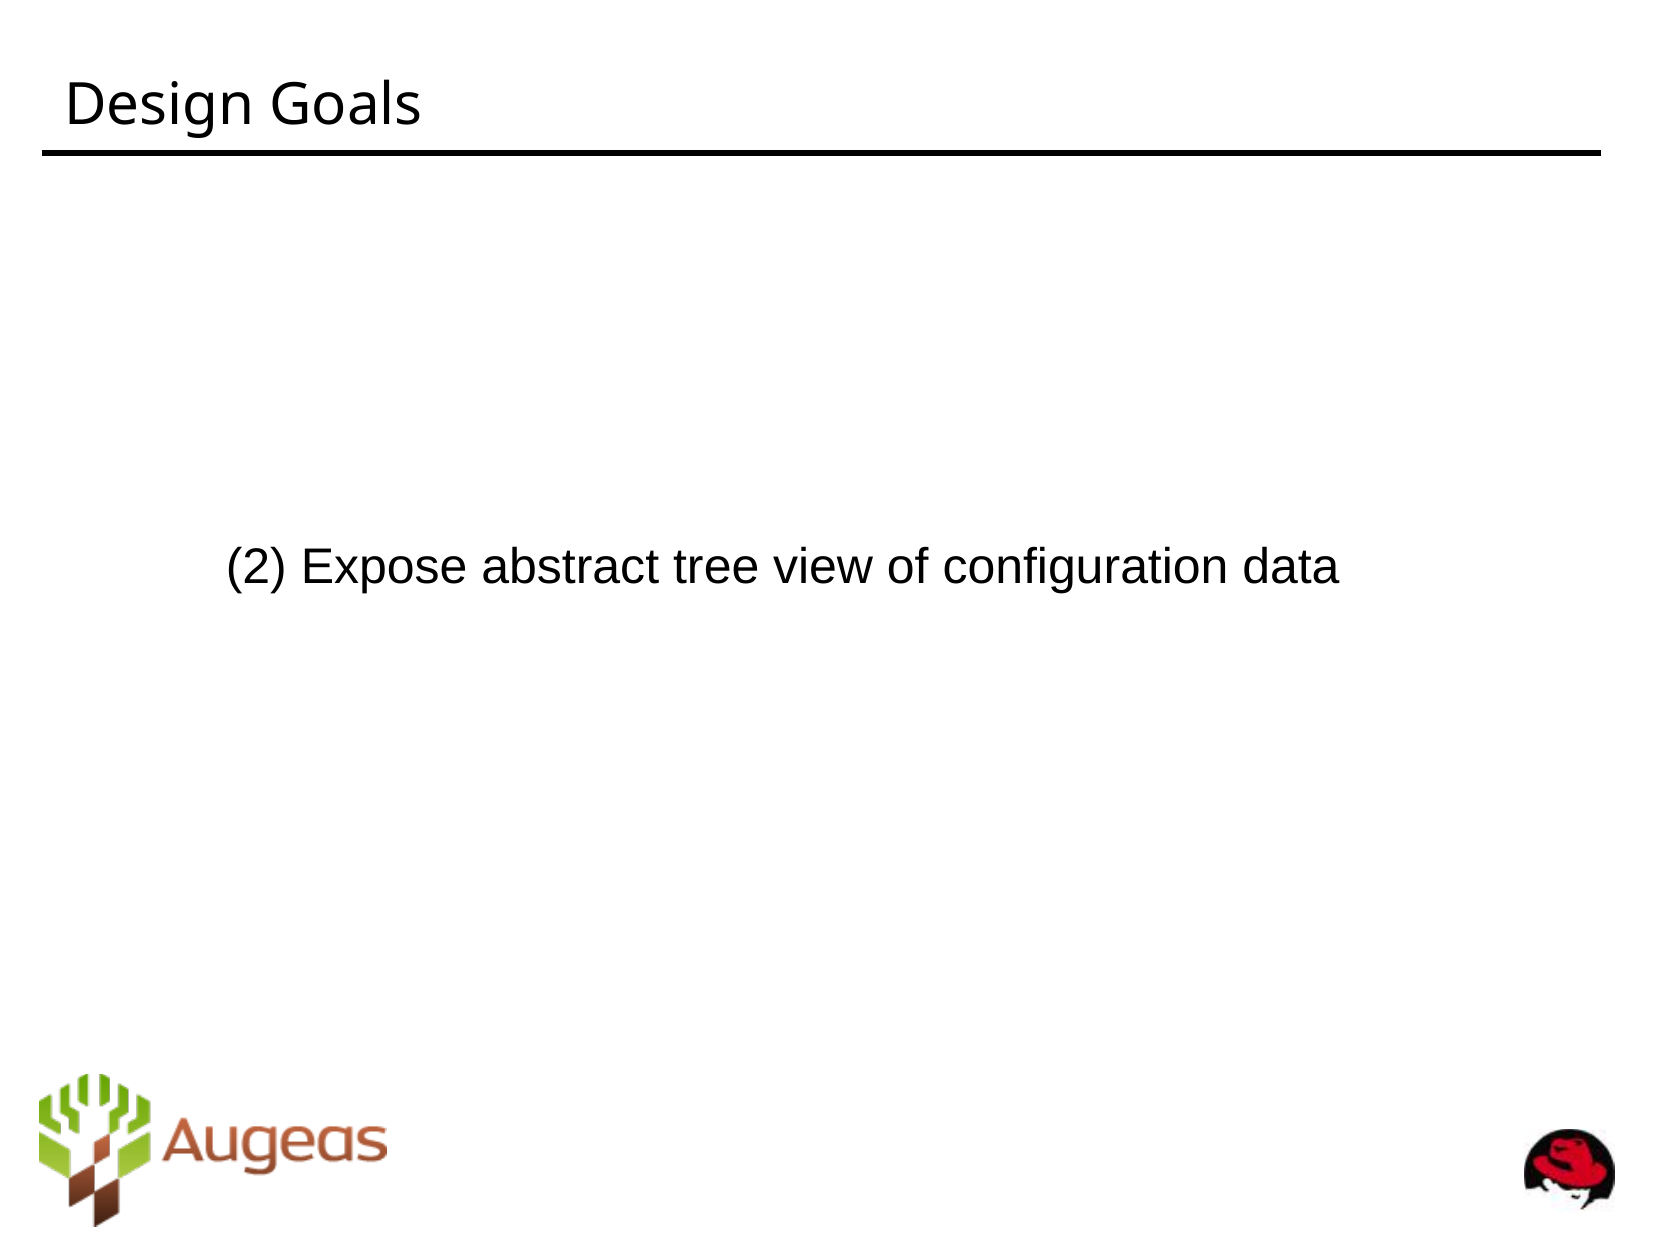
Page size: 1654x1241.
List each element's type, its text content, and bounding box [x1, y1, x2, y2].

picture [1524, 1129, 1615, 1220]
title Design Goals [64, 42, 1496, 161]
list (2) Expose abstract tree view of configuration data [71, 180, 1495, 1089]
picture [39, 1074, 387, 1227]
